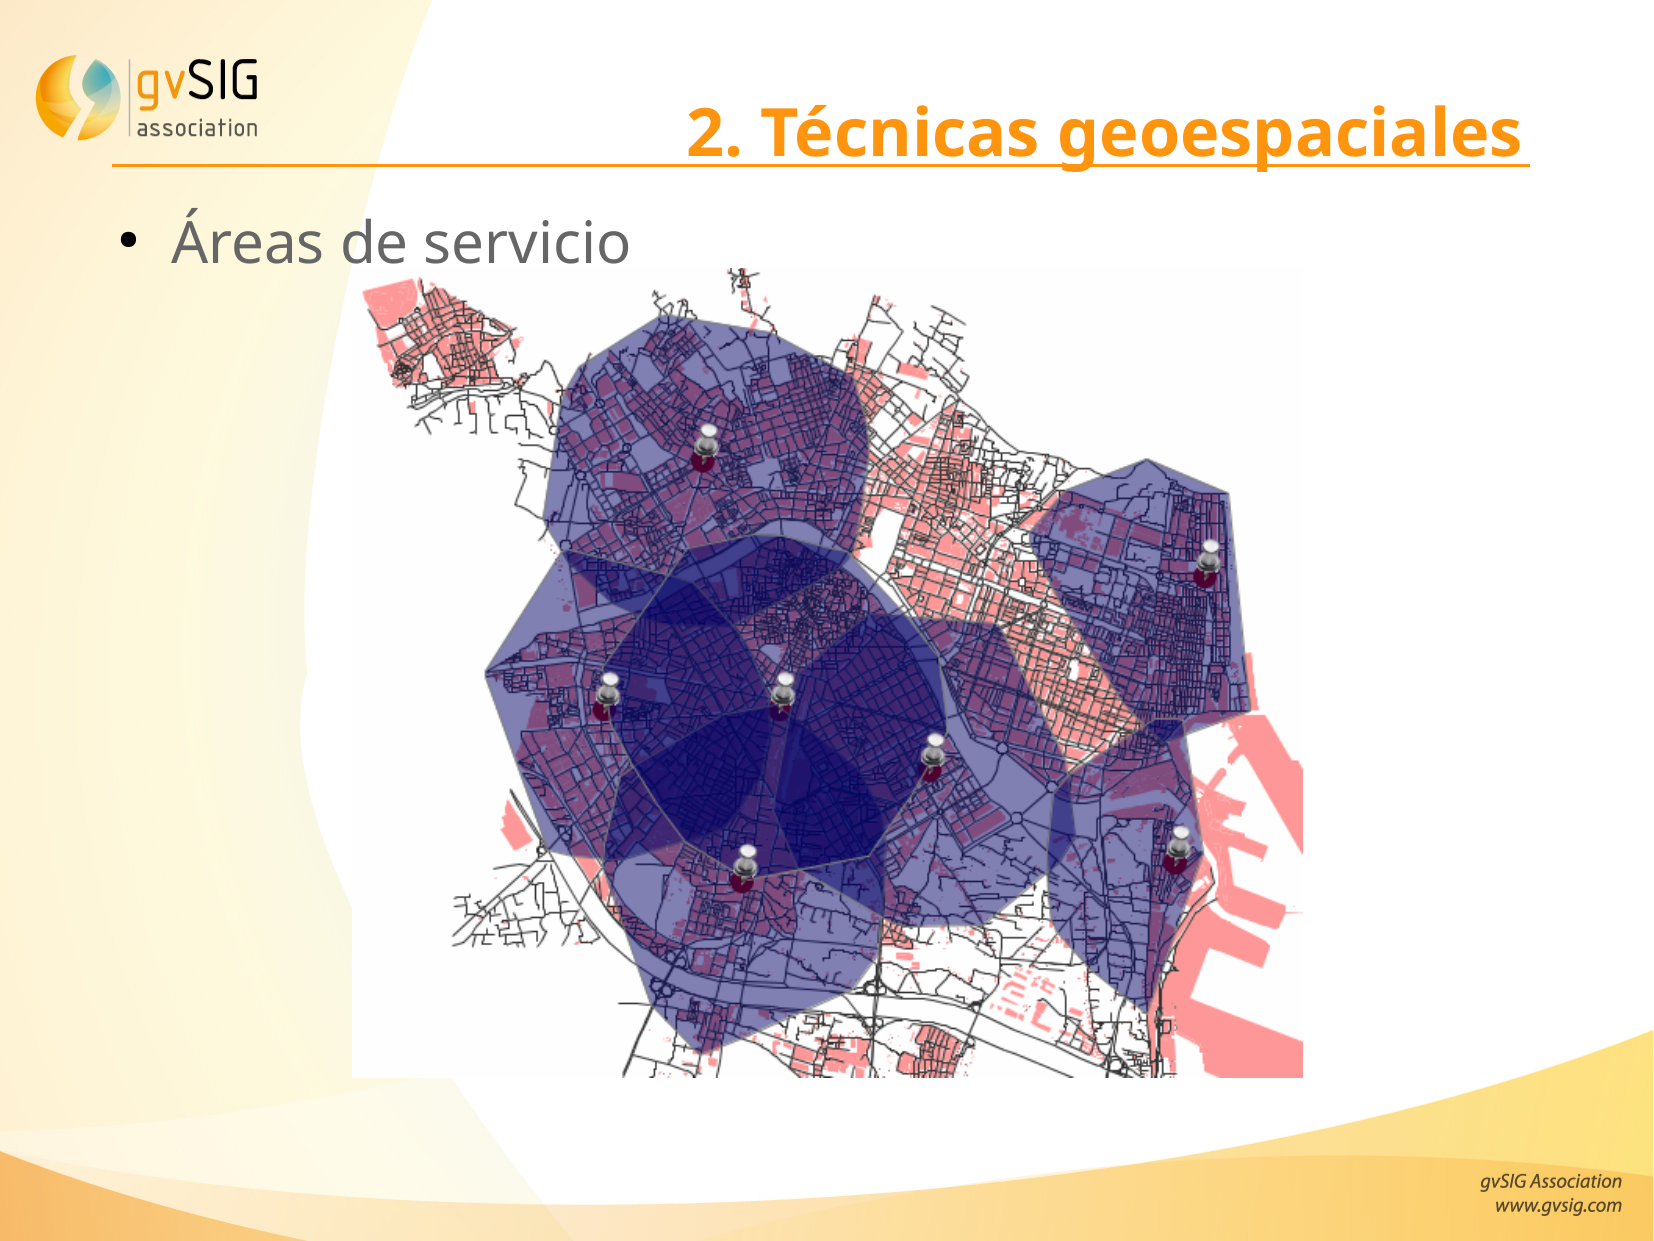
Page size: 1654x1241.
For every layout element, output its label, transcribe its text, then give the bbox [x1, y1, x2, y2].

list Áreas de servicio [29, 201, 1625, 921]
title 2. Técnicas geoespaciales [295, 84, 1524, 164]
picture [0, 0, 1654, 1241]
title 2. Técnicas geoespaciales [295, 167, 1524, 184]
